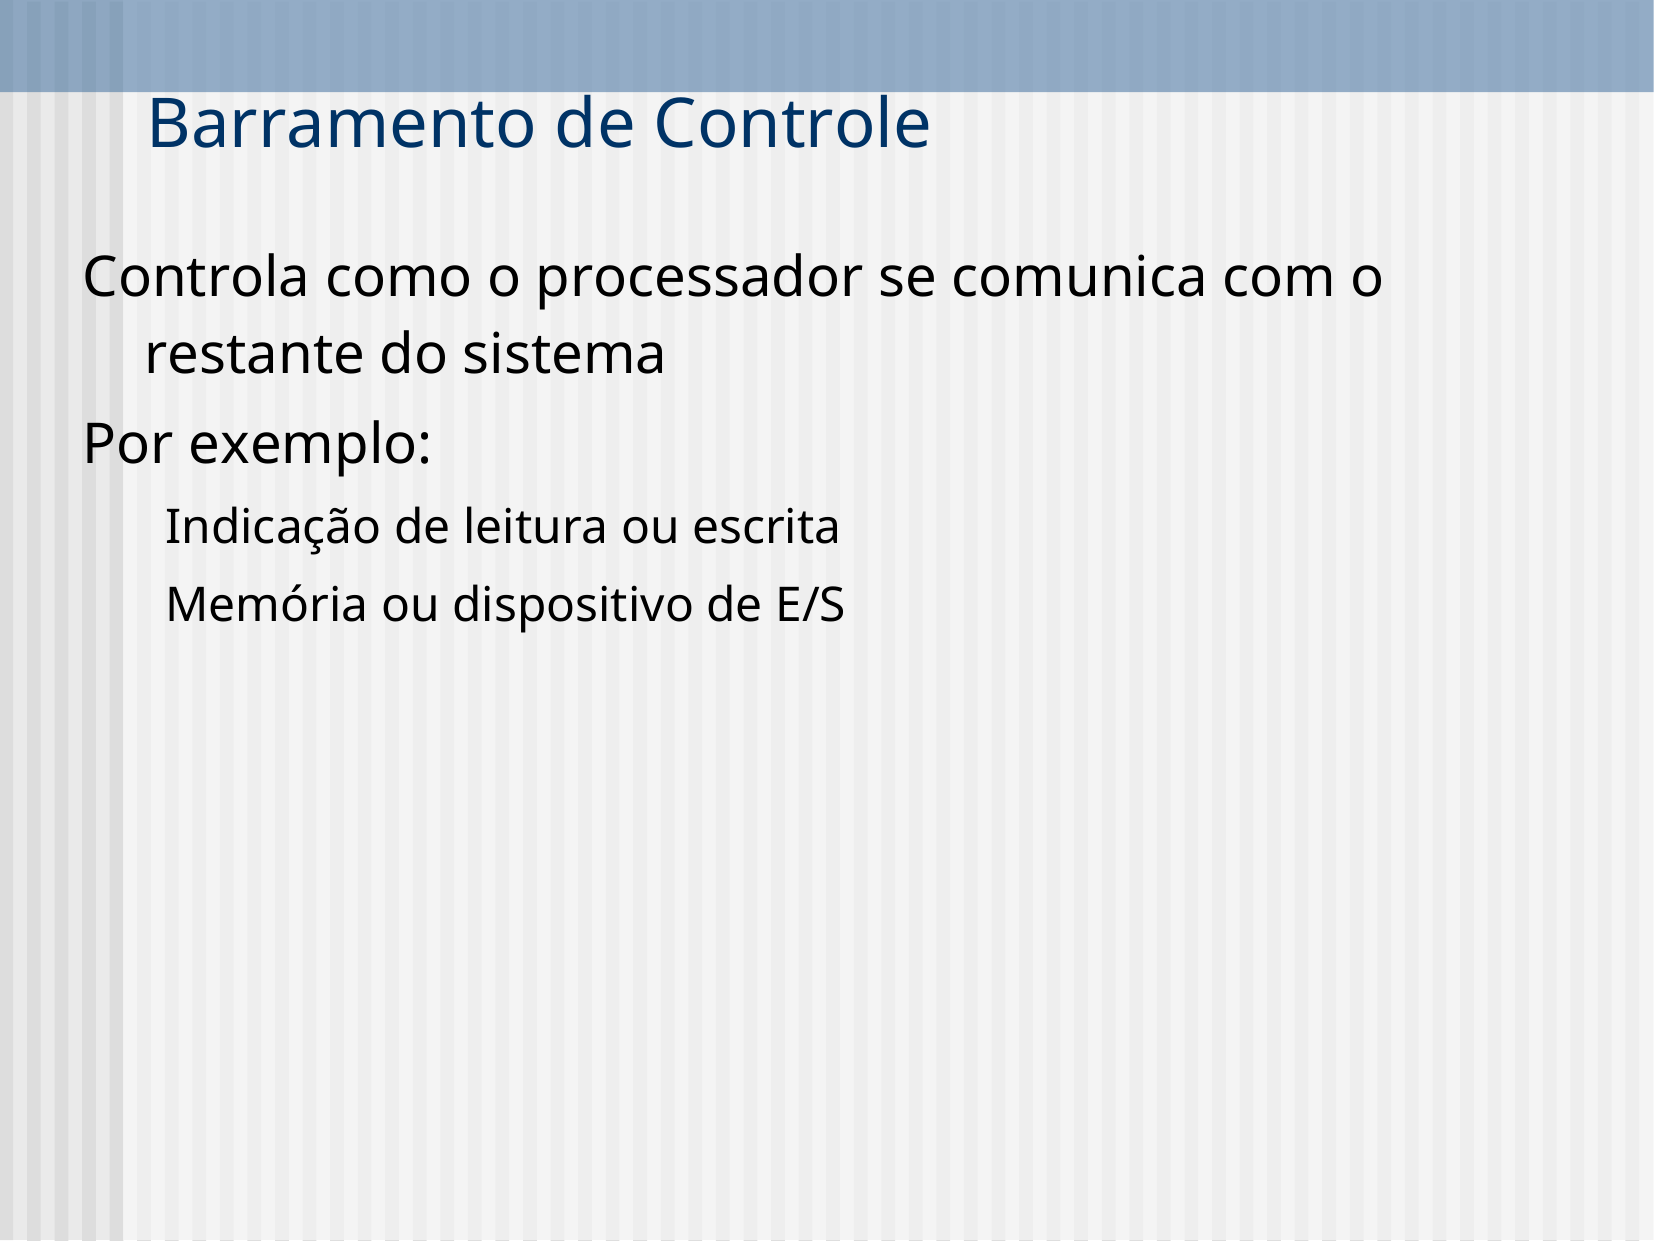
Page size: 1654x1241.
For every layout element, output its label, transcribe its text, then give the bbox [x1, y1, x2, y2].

title Barramento de Controle [146, 36, 1536, 204]
list Controla como o processador se comunica com o restante do sistema Por exemplo: Indicação de leitura ou escrita Memória ou dispositivo de E/S [82, 236, 1571, 1094]
